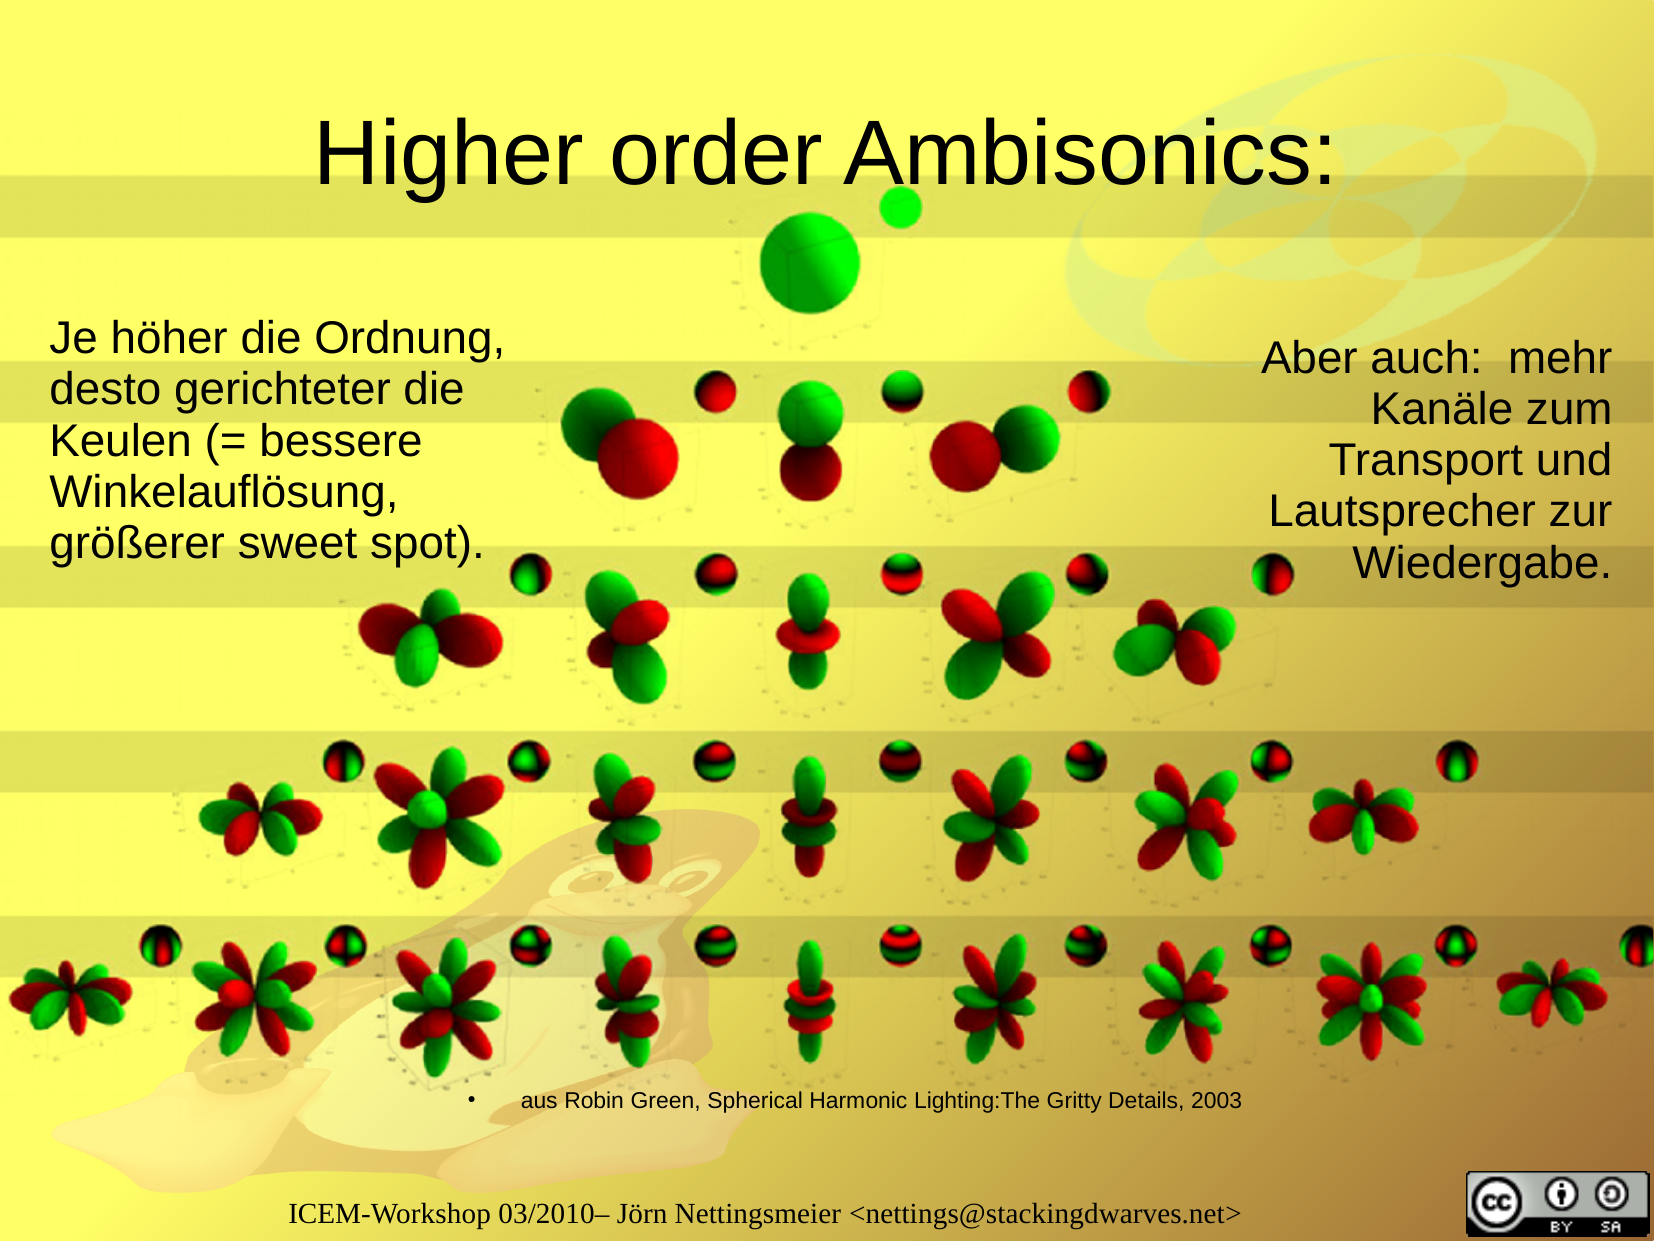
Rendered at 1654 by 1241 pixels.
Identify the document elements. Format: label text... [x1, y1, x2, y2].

picture [1466, 1171, 1650, 1237]
list aus Robin Green, Spherical Harmonic Lighting:The Gritty Details, 2003 [450, 1087, 1301, 1163]
title Higher order Ambisonics: [82, 49, 1571, 257]
title Je höher die Ordnung, desto gerichteter die Keulen (= bessere Winkelauflösung, größerer sweet spot). [49, 242, 526, 638]
title Aber auch: mehr Kanäle zum Transport und Lautsprecher zur Wiedergabe. [1249, 262, 1613, 658]
picture [0, 112, 1654, 1126]
